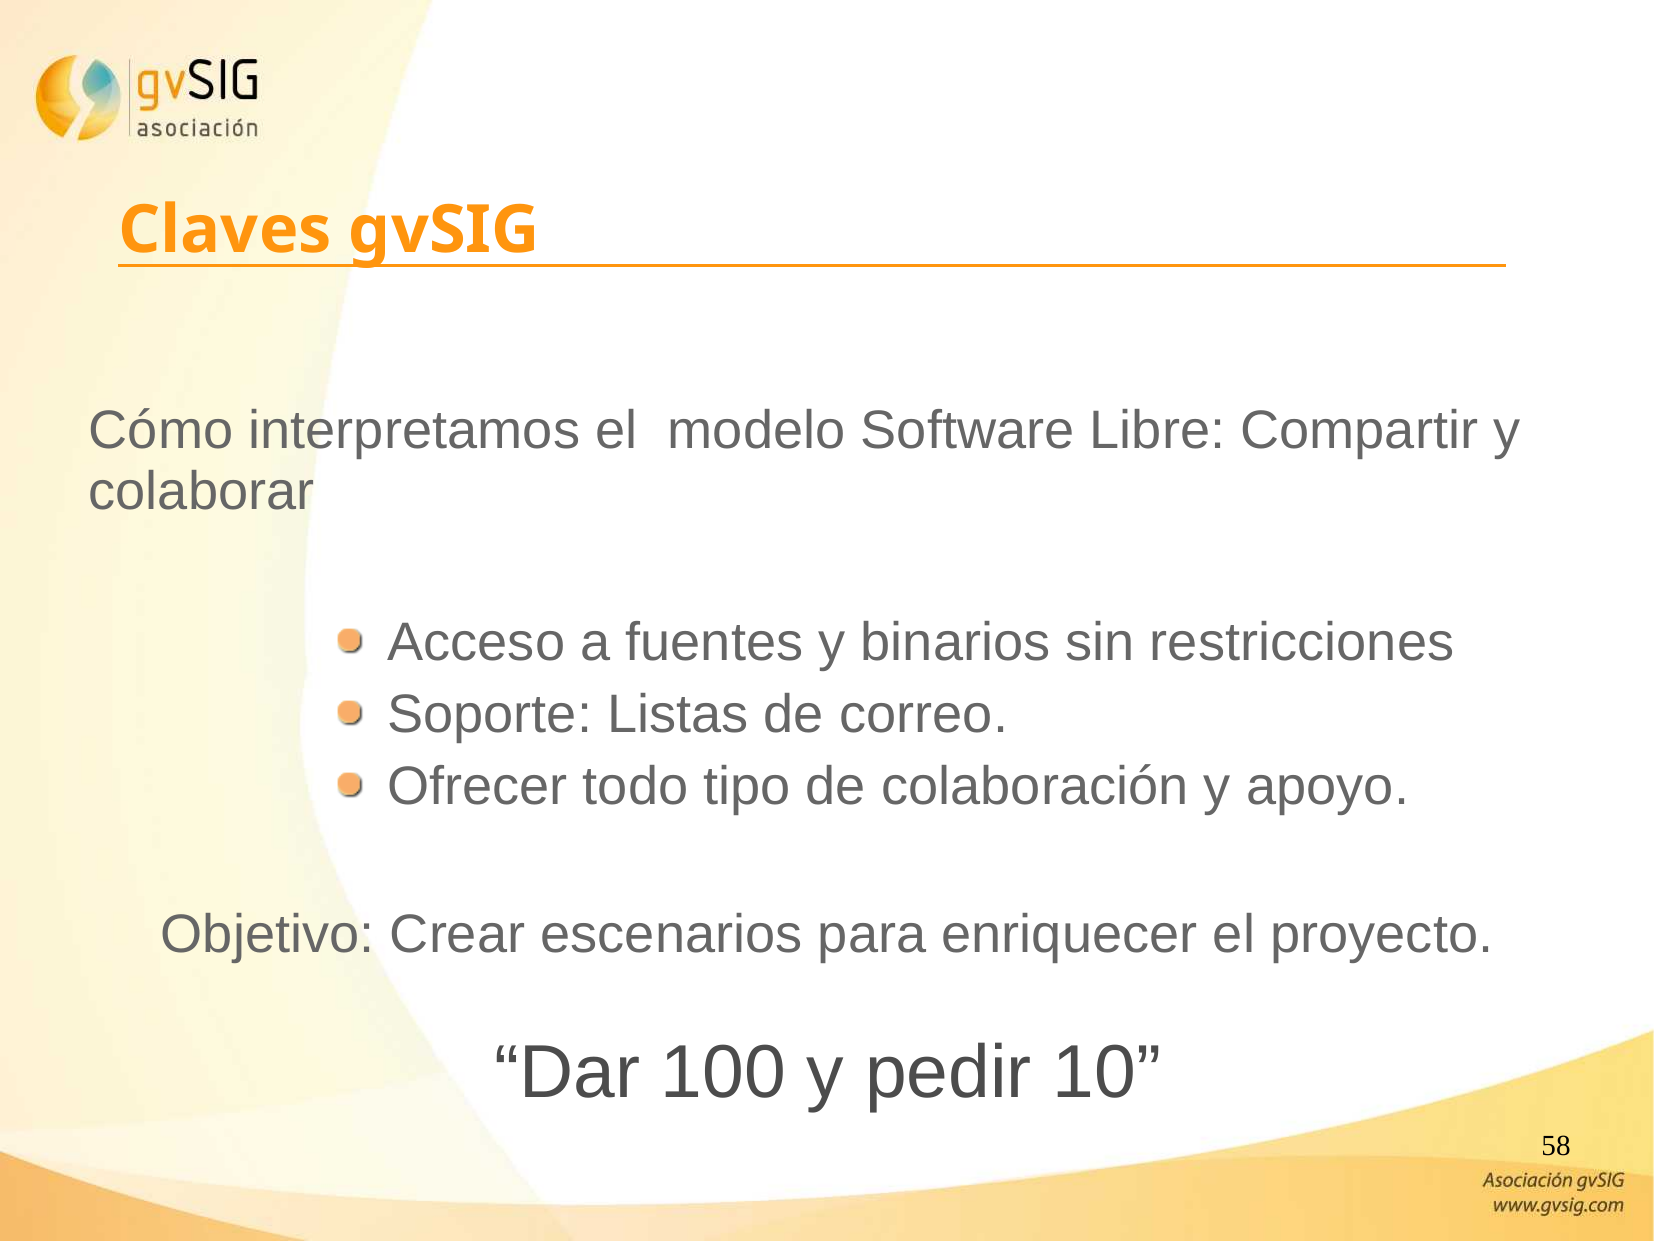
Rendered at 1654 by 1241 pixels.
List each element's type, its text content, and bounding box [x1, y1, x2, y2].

list Cómo interpretamos el modelo Software Libre: Compartir y colaborar Acceso a fuentes y binarios sin restricciones Soporte: Listas de correo. Ofrecer todo tipo de colaboración y apoyo. Objetivo: Crear escenarios para enriquecer el proyecto. [88, 324, 1565, 1041]
title Claves gvSIG [118, 177, 1607, 276]
text_box “Dar 100 y pedir 10” [473, 1022, 1183, 1131]
picture [0, 0, 1654, 1241]
